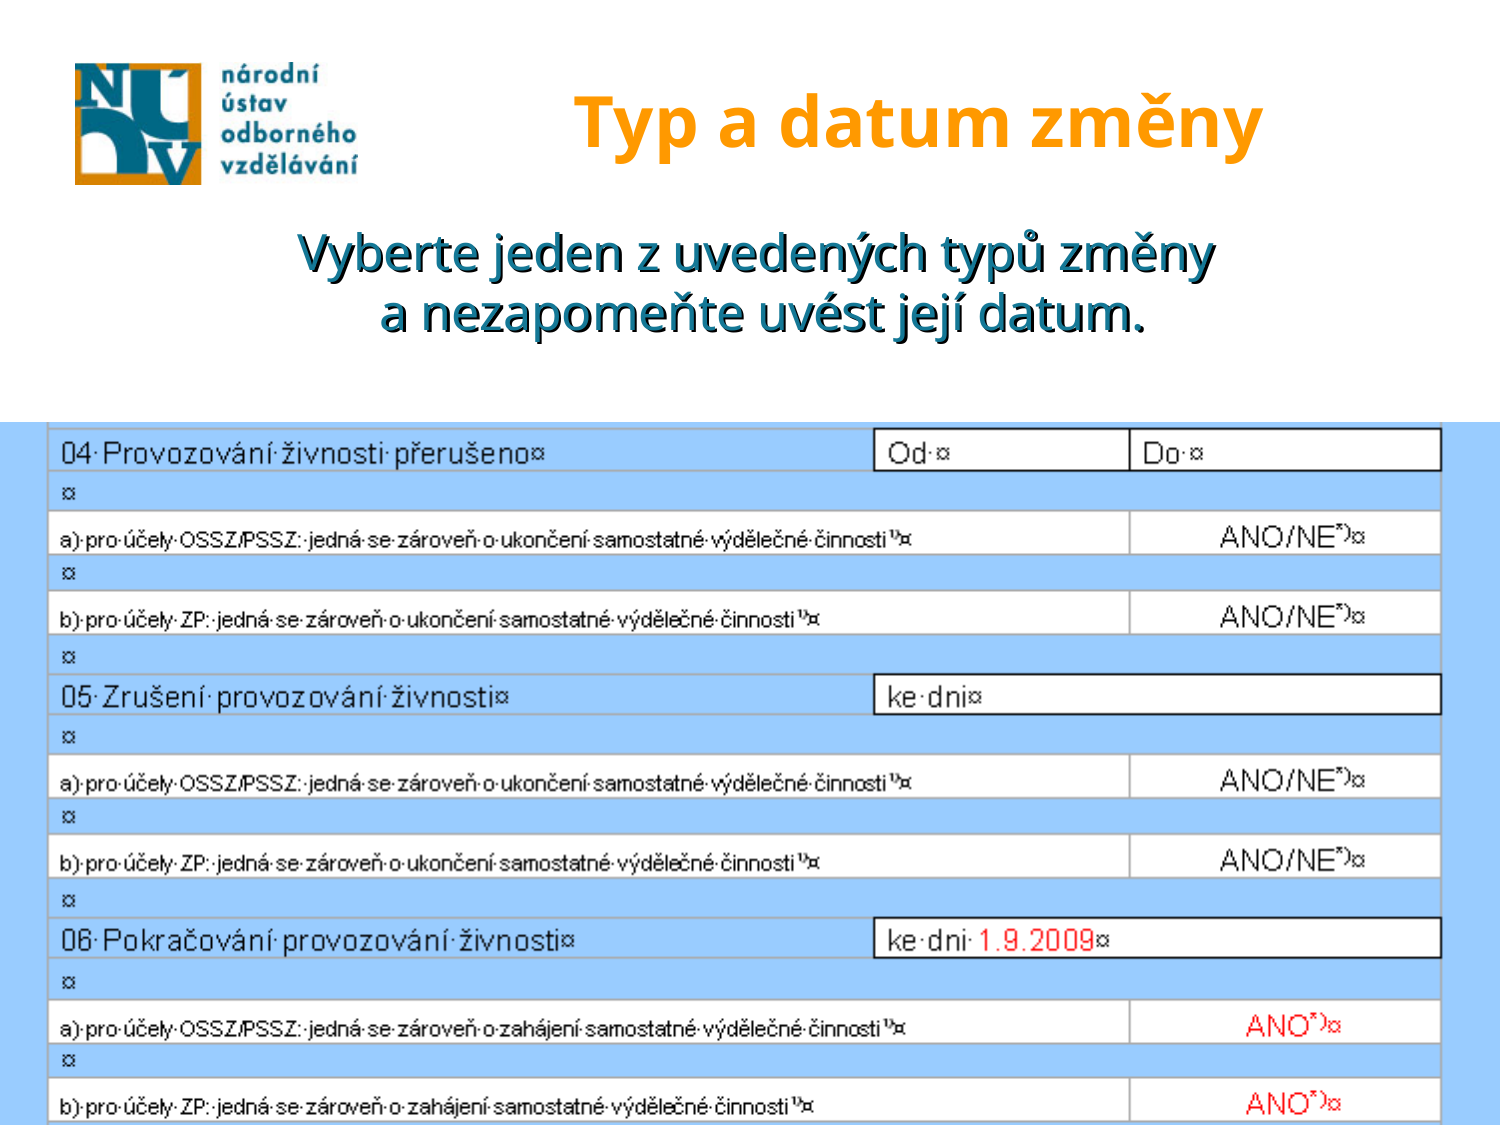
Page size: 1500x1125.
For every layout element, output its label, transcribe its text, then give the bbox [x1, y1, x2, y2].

picture [0, 422, 1500, 1125]
text_box Vyberte jeden z uvedených typů změny a nezapomeňte uvést její datum. [50, 212, 1476, 348]
title Typ a datum změny [412, 62, 1425, 175]
text_box [75, 62, 358, 185]
